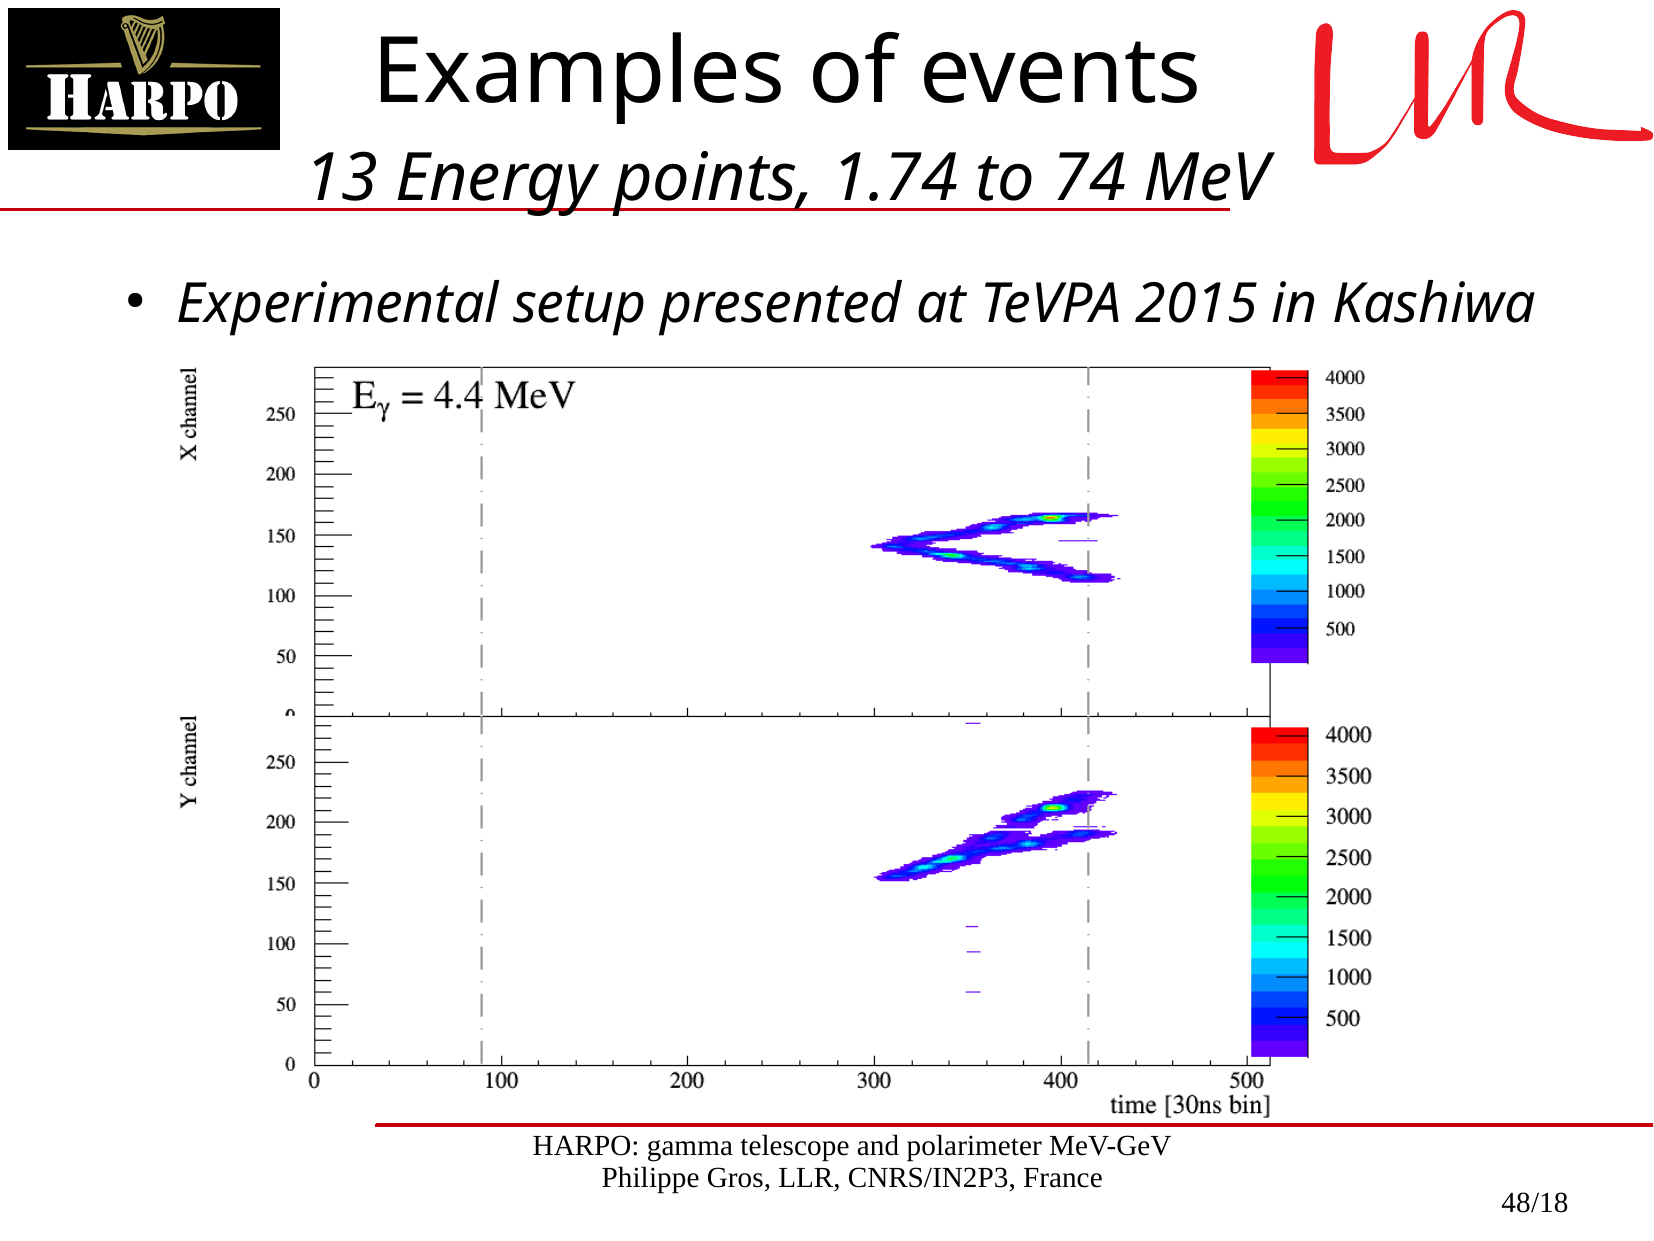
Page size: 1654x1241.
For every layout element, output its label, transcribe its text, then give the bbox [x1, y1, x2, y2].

picture [1314, 10, 1653, 165]
picture [8, 8, 280, 150]
list Experimental setup presented at TeVPA 2015 in Kashiwa [108, 263, 1597, 359]
title Examples of events 13 Energy points, 1.74 to 74 MeV [284, 15, 1290, 211]
picture [164, 360, 1421, 1119]
